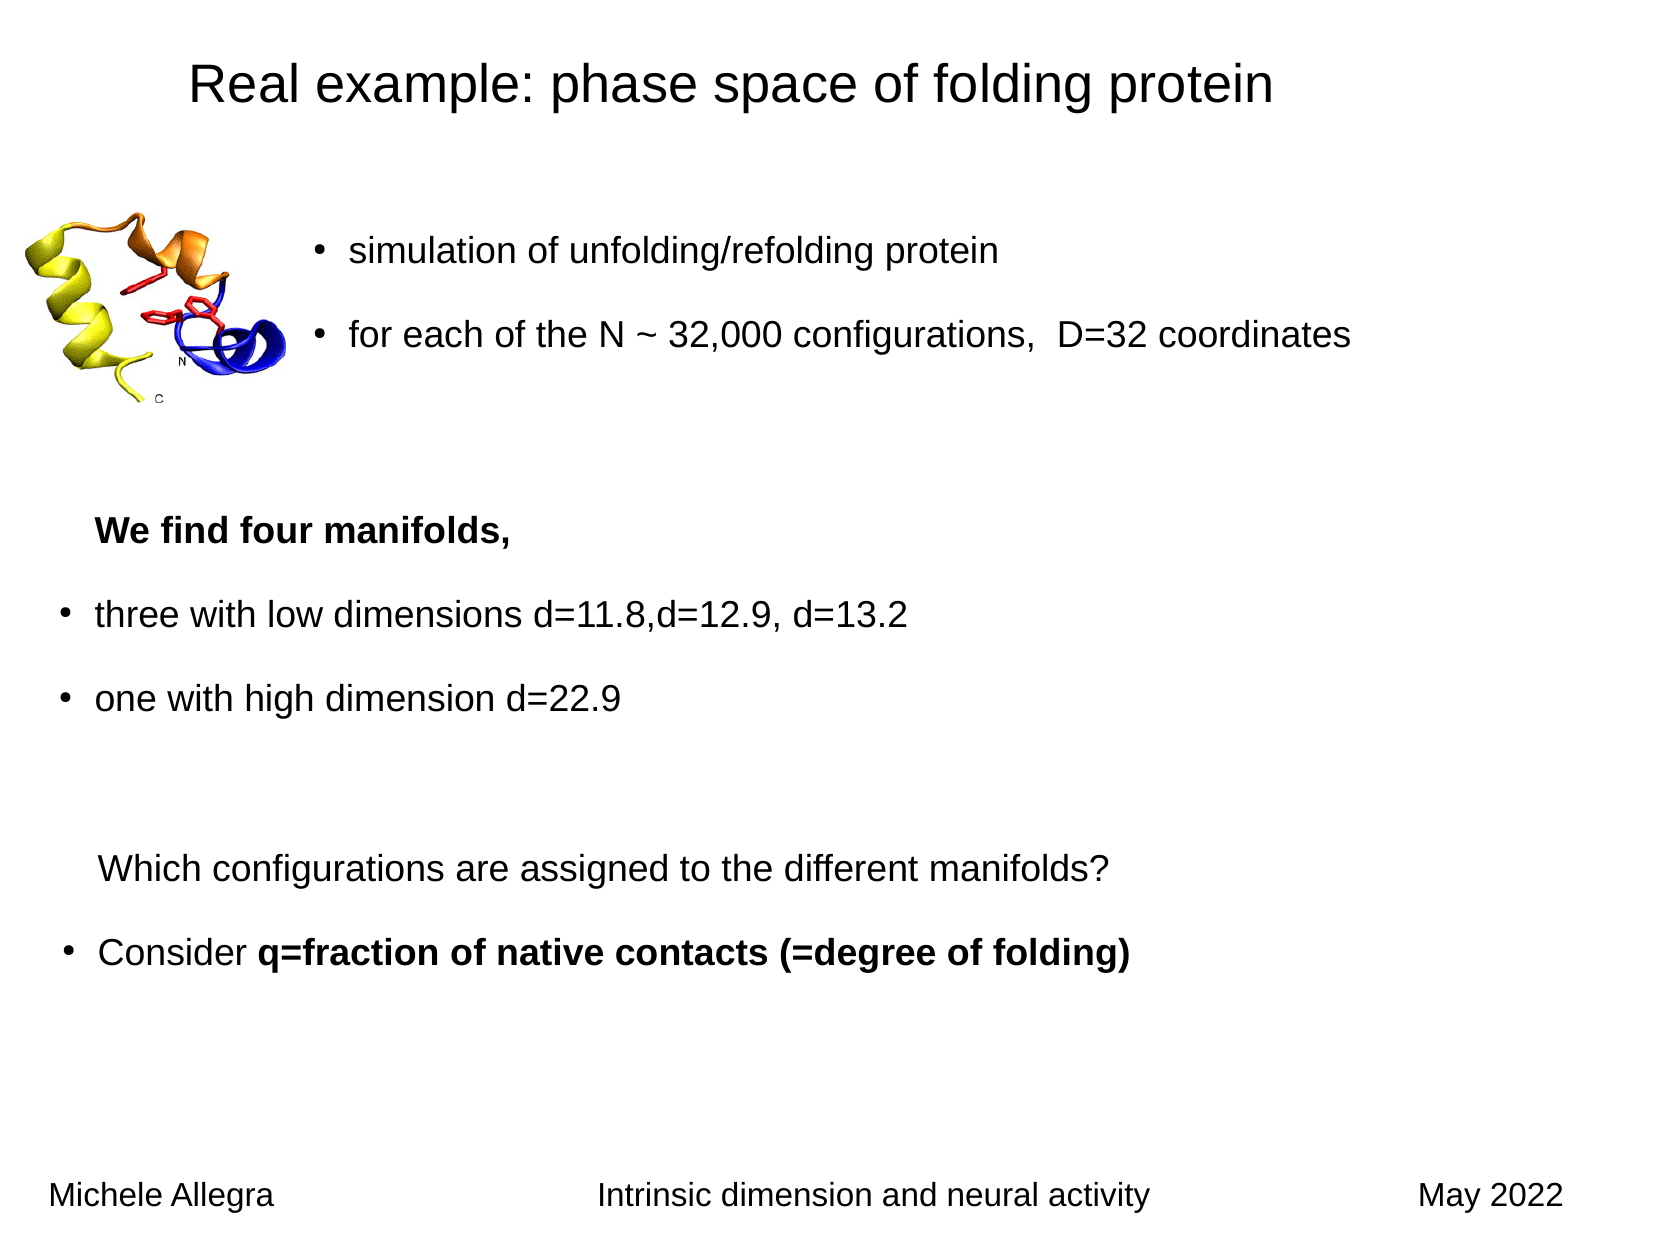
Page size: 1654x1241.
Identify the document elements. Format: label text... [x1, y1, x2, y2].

picture [25, 212, 286, 403]
text_box Which configurations are assigned to the different manifolds? Consider q=fraction of native contacts (=degree of folding) [47, 839, 1264, 981]
title Real example: phase space of folding protein [106, 32, 1359, 136]
subtitle simulation of unfolding/refolding protein for each of the N ~ 32,000 configurations, D=32 coordinates [313, 159, 1430, 384]
text_box We find four manifolds, three with low dimensions d=11.8,d=12.9, d=13.2 one with high dimension d=22.9 [59, 467, 1607, 762]
text_box Michele Allegra Intrinsic dimension and neural activity May 2022 [33, 1168, 1603, 1221]
